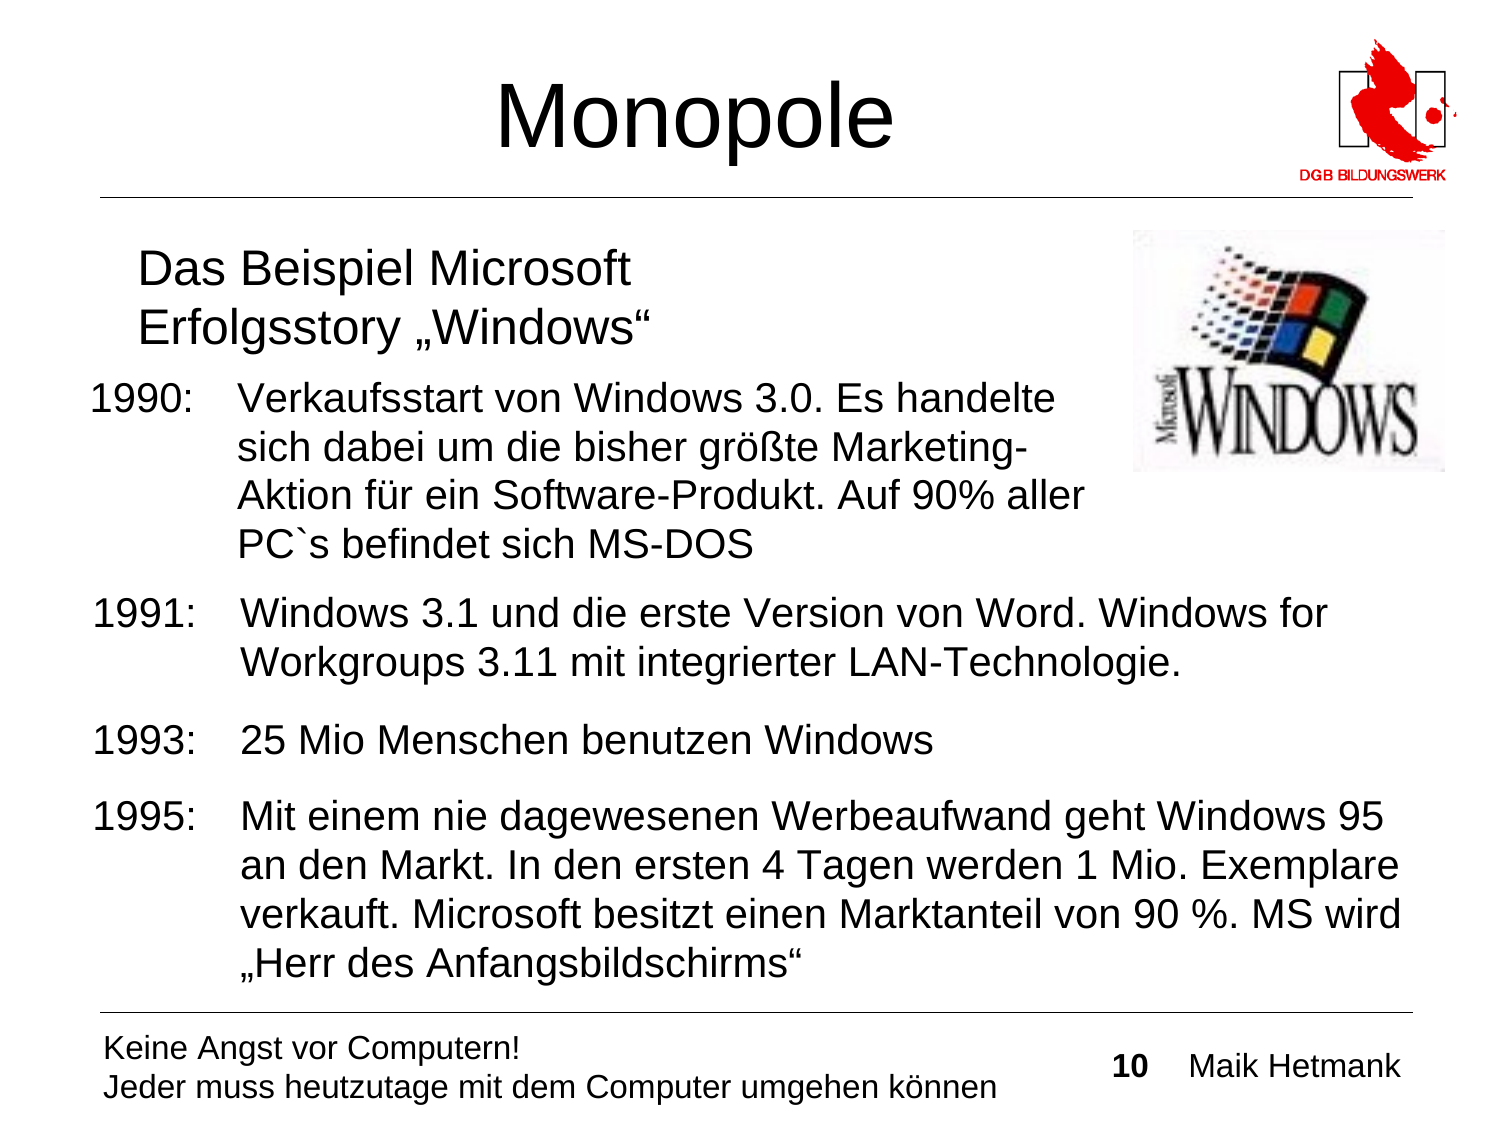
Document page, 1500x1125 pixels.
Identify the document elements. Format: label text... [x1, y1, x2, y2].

text_box Das Beispiel Microsoft [137, 236, 765, 295]
text_box 1991: Windows 3.1 und die erste Version von Word. Windows for Workgroups 3.11 mit integrierter LAN-Technologie. [92, 587, 1410, 683]
text_box Erfolgsstory „Windows“ [137, 295, 765, 359]
picture [1133, 230, 1445, 472]
text_box 1993: 25 Mio Menschen benutzen Windows [92, 714, 1413, 761]
text_box 1990: Verkaufsstart von Windows 3.0. Es handelte sich dabei um die bisher größte Marketing-Aktion für ein Software-Produkt. Auf 90% aller PC`s befindet sich MS-DOS [89, 372, 1120, 566]
picture [1299, 37, 1457, 181]
title Monopole [87, 49, 1305, 175]
text_box 1995: Mit einem nie dagewesenen Werbeaufwand geht Windows 95 an den Markt. In den ersten 4 Tagen werden 1 Mio. Exemplare verkauft. Microsoft besitzt einen Marktanteil von 90 %. MS wird „Herr des Anfangsbildschirms“ [92, 790, 1413, 984]
